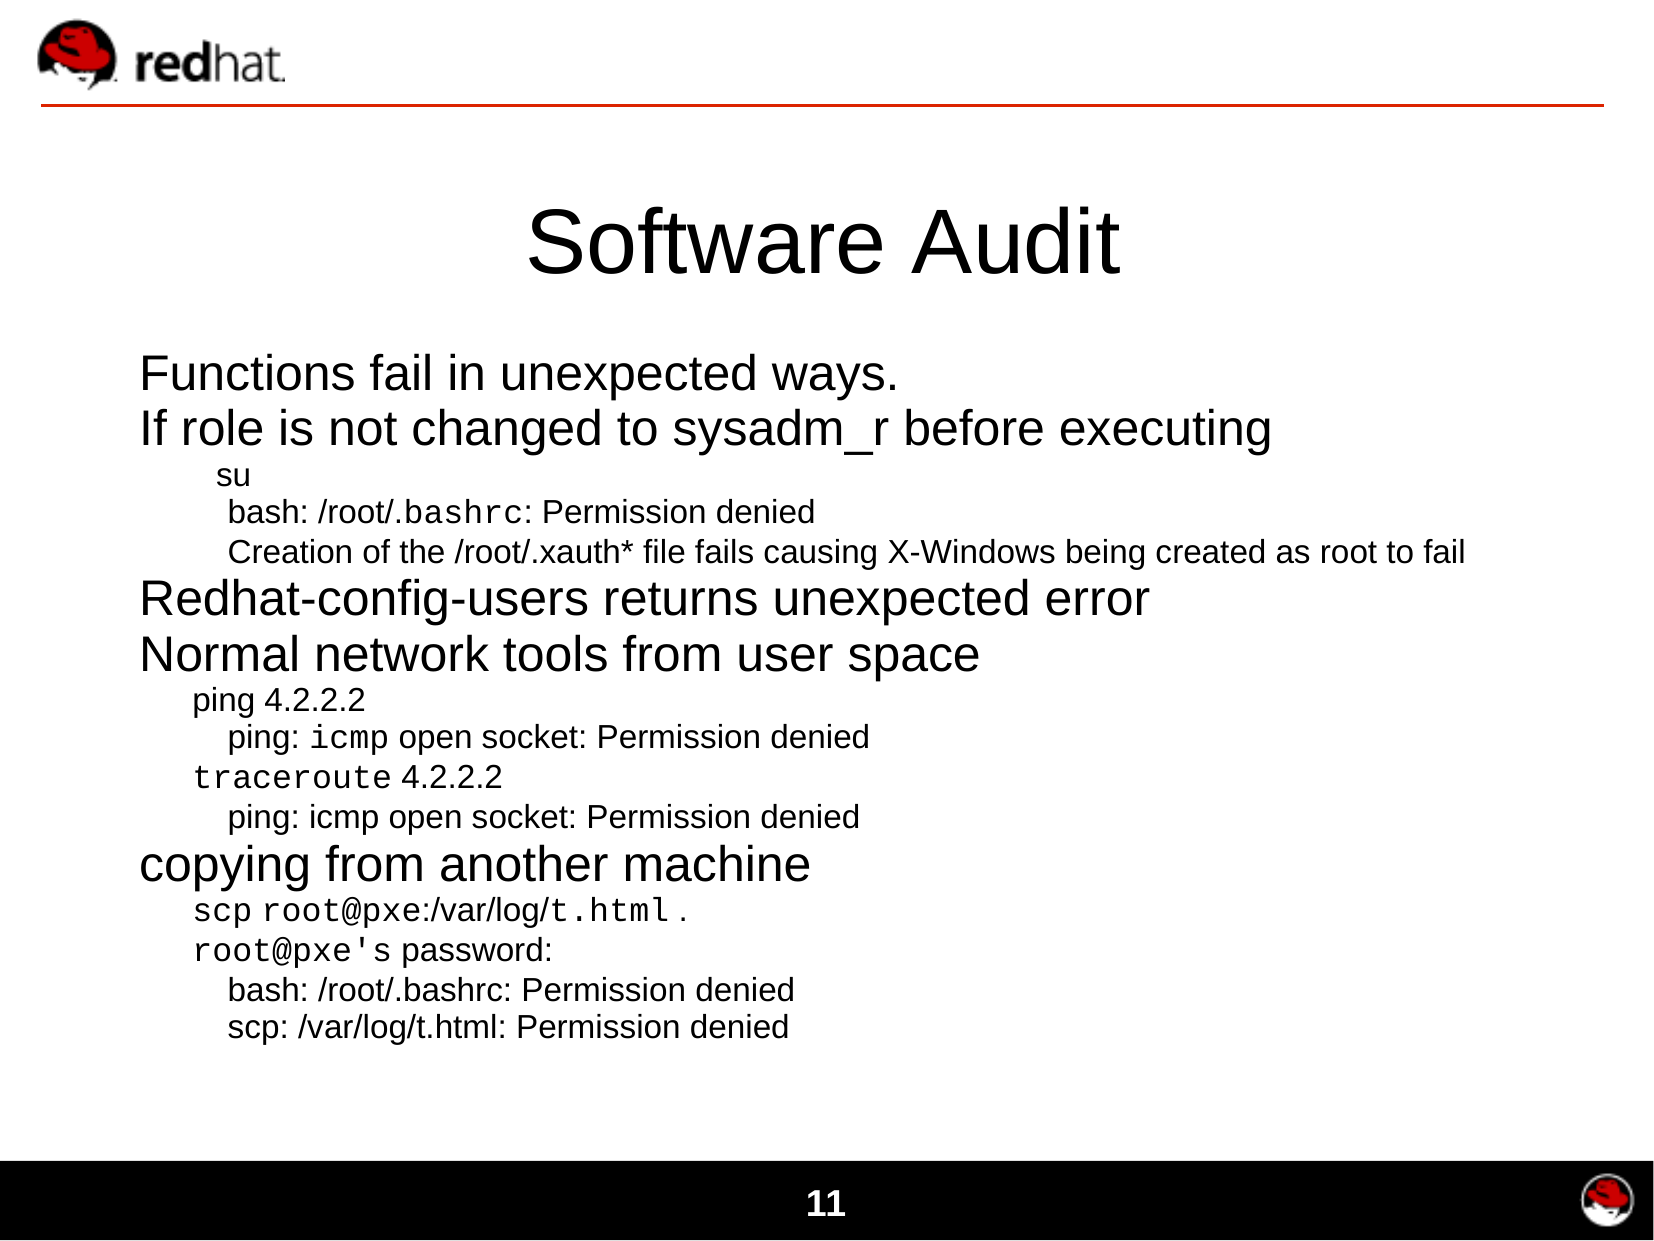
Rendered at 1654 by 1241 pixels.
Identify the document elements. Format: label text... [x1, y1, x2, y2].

list Functions fail in unexpected ways. If role is not changed to sysadm_r before executing su bash: /root/.bashrc: Permission denied Creation of the /root/.xauth* file fails causing X-Windows being created as root to fail Redhat-config-users returns unexpected error Normal network tools from user space ping 4.2.2.2 ping: icmp open socket: Permission denied traceroute 4.2.2.2 ping: icmp open socket: Permission denied copying from another machine scp root@pxe:/var/log/t.html . root@pxe's password: bash: /root/.bashrc: Permission denied scp: /var/log/t.html: Permission denied [121, 344, 1534, 1241]
picture [36, 17, 285, 101]
title Software Audit [117, 137, 1530, 346]
picture [1576, 1170, 1639, 1233]
